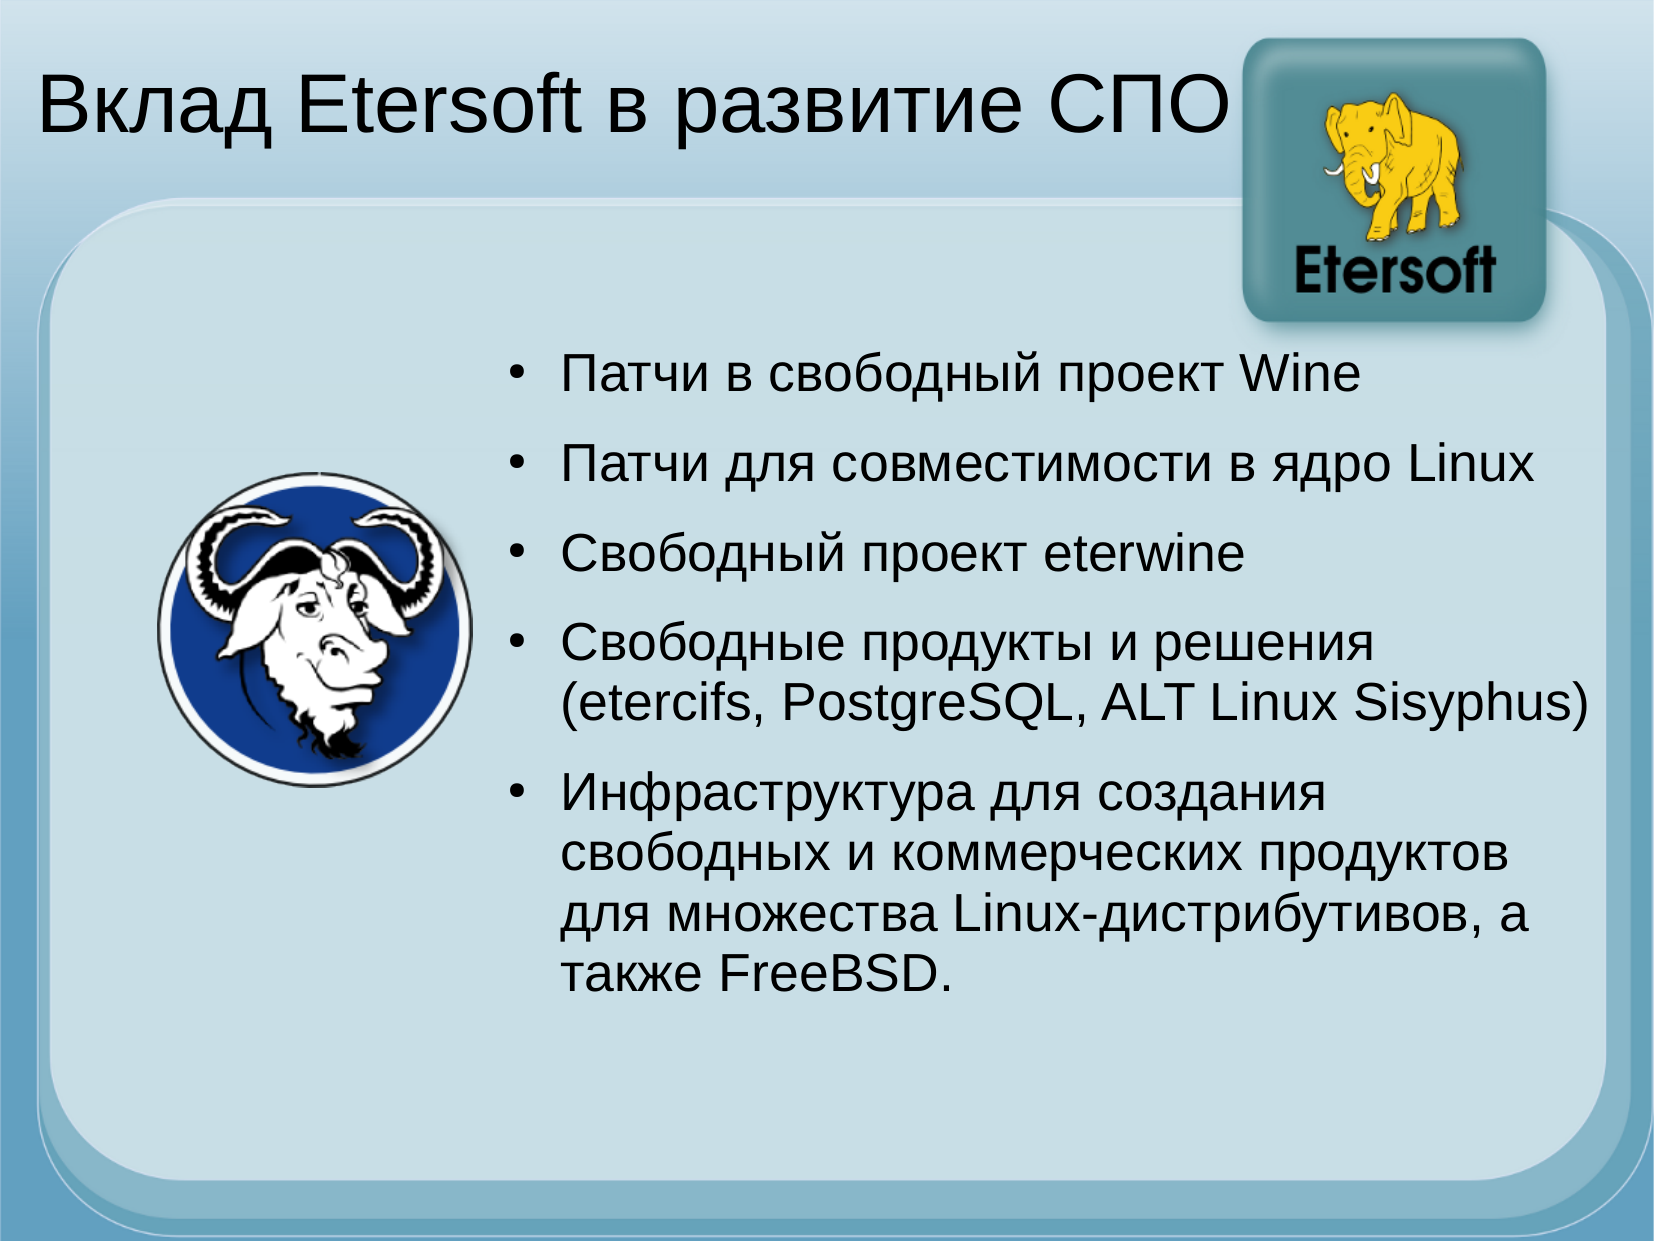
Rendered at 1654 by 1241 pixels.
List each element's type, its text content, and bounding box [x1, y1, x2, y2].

title Вклад Etersoft в развитие СПО [0, 0, 1270, 208]
list Патчи в свободный проект Wine Патчи для совместимости в ядро Linux Свободный проект eterwine Свободные продукты и решения (etercifs, PostgreSQL, ALT Linux Sisyphus) Инфраструктура для создания свободных и коммерческих продуктов для множества Linux-дистрибутивов, а также FreeBSD. [490, 343, 1595, 1063]
picture [0, 0, 1654, 1241]
text_box [295, 442, 490, 696]
